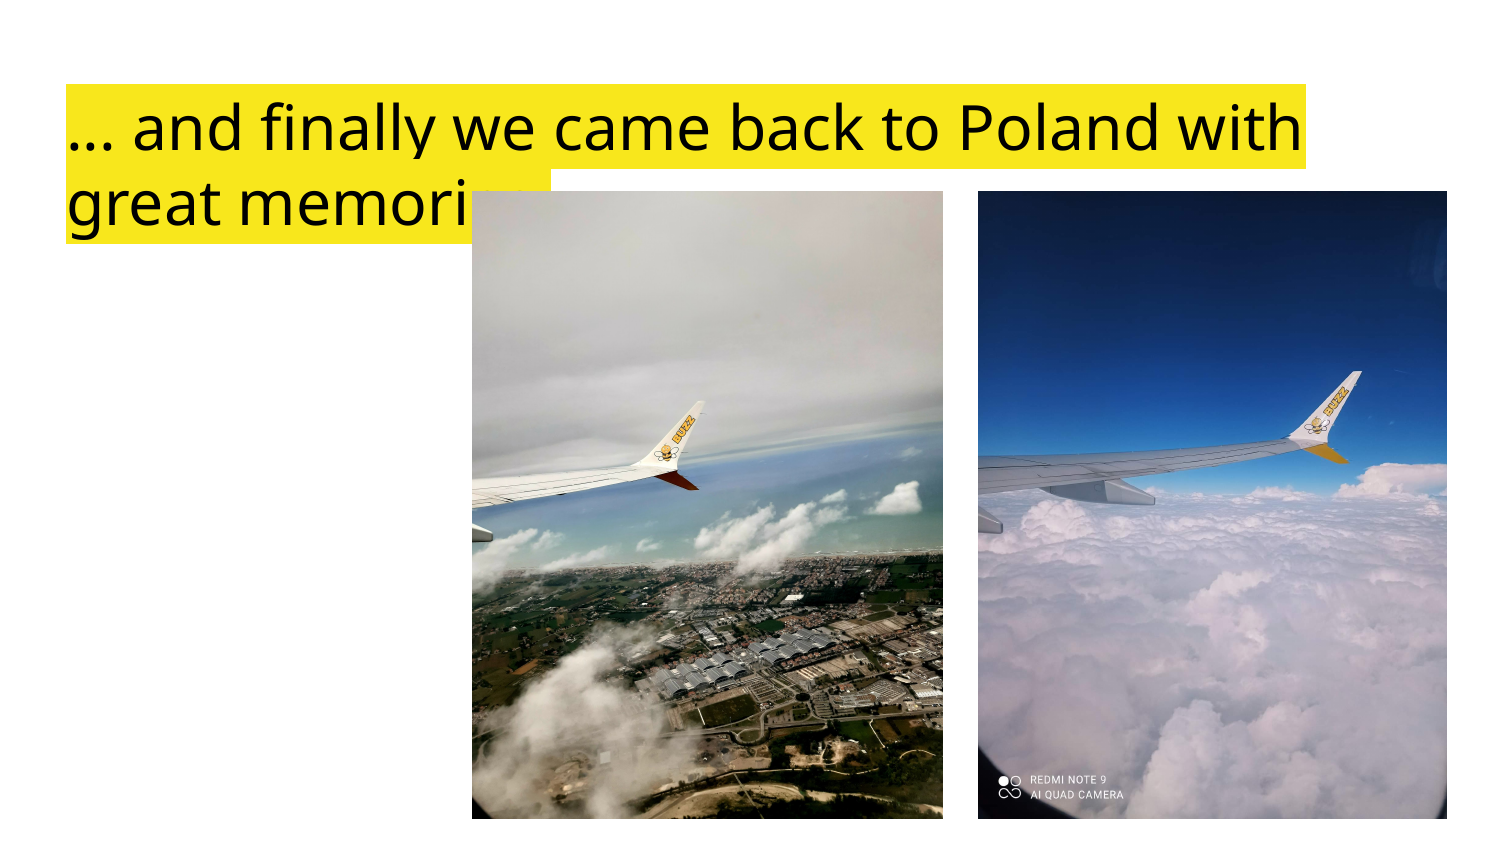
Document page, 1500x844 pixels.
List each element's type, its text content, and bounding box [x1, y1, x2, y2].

title ... and finally we came back to Poland with great memories [51, 72, 1449, 167]
picture [978, 191, 1447, 819]
picture [472, 191, 943, 819]
